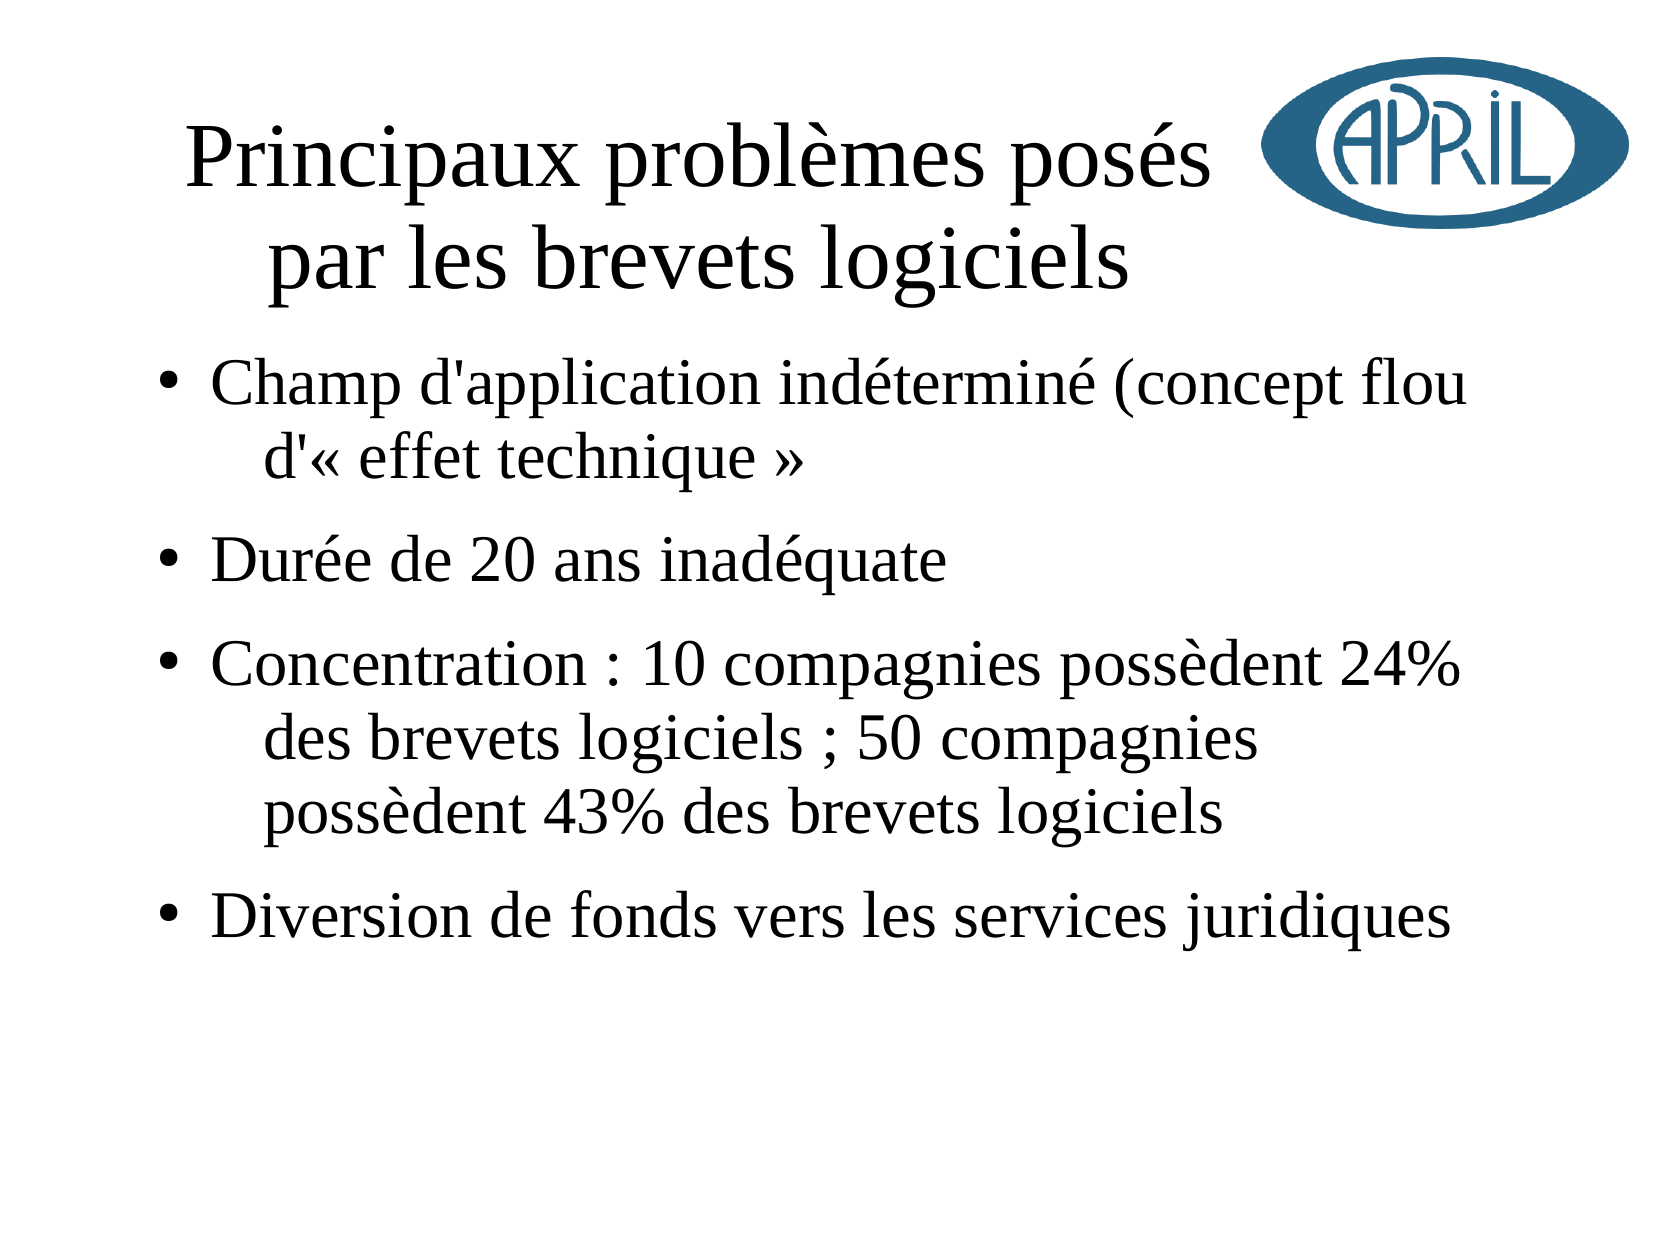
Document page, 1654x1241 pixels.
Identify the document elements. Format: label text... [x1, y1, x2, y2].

title Principaux problèmes posés par les brevets logiciels [142, 95, 1257, 318]
picture [1261, 57, 1629, 229]
list Champ d'application indéterminé (concept flou d'« effet technique » Durée de 20 ans inadéquate Concentration : 10 compagnies possèdent 24% des brevets logiciels ; 50 compagnies possèdent 43% des brevets logiciels Diversion de fonds vers les services juridiques [121, 344, 1534, 999]
